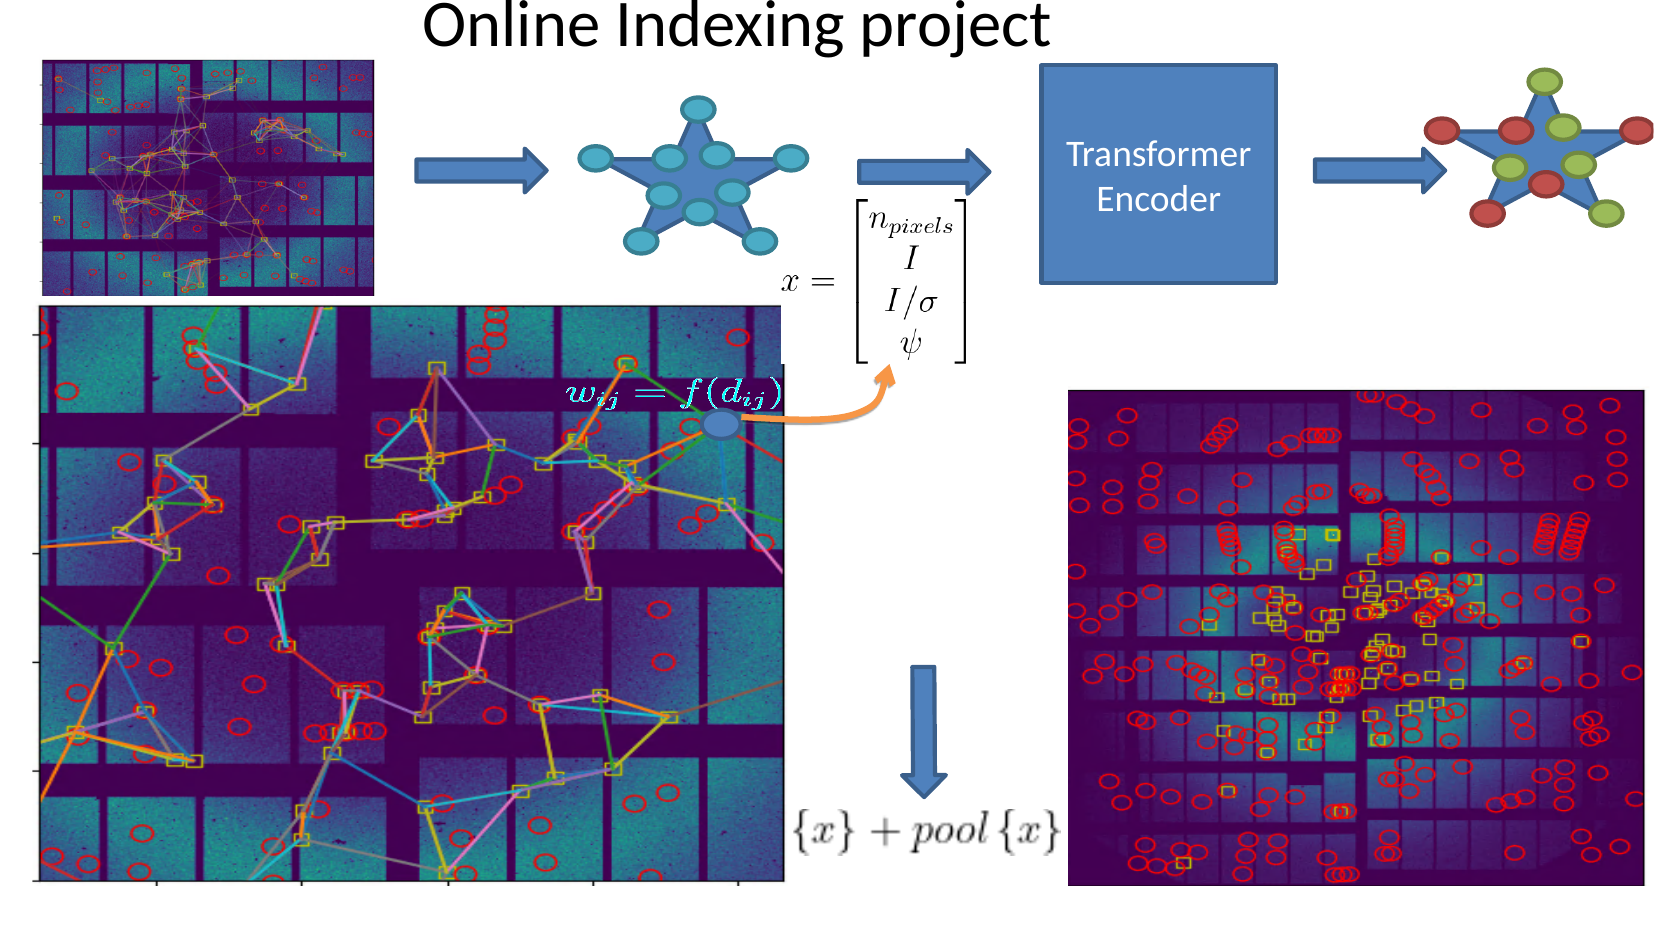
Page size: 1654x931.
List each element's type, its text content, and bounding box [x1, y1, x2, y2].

text_box [579, 97, 808, 254]
picture [1068, 386, 1654, 886]
text_box [416, 148, 547, 193]
text_box [902, 666, 946, 798]
text_box Transformer Encoder [1041, 65, 1276, 283]
picture [39, 54, 378, 296]
text_box [1425, 69, 1654, 226]
title Online Indexing project [407, 0, 1654, 108]
picture [793, 809, 1061, 856]
text_box [701, 411, 741, 439]
text_box [859, 149, 990, 194]
text_box [1315, 148, 1446, 193]
picture [32, 199, 966, 886]
